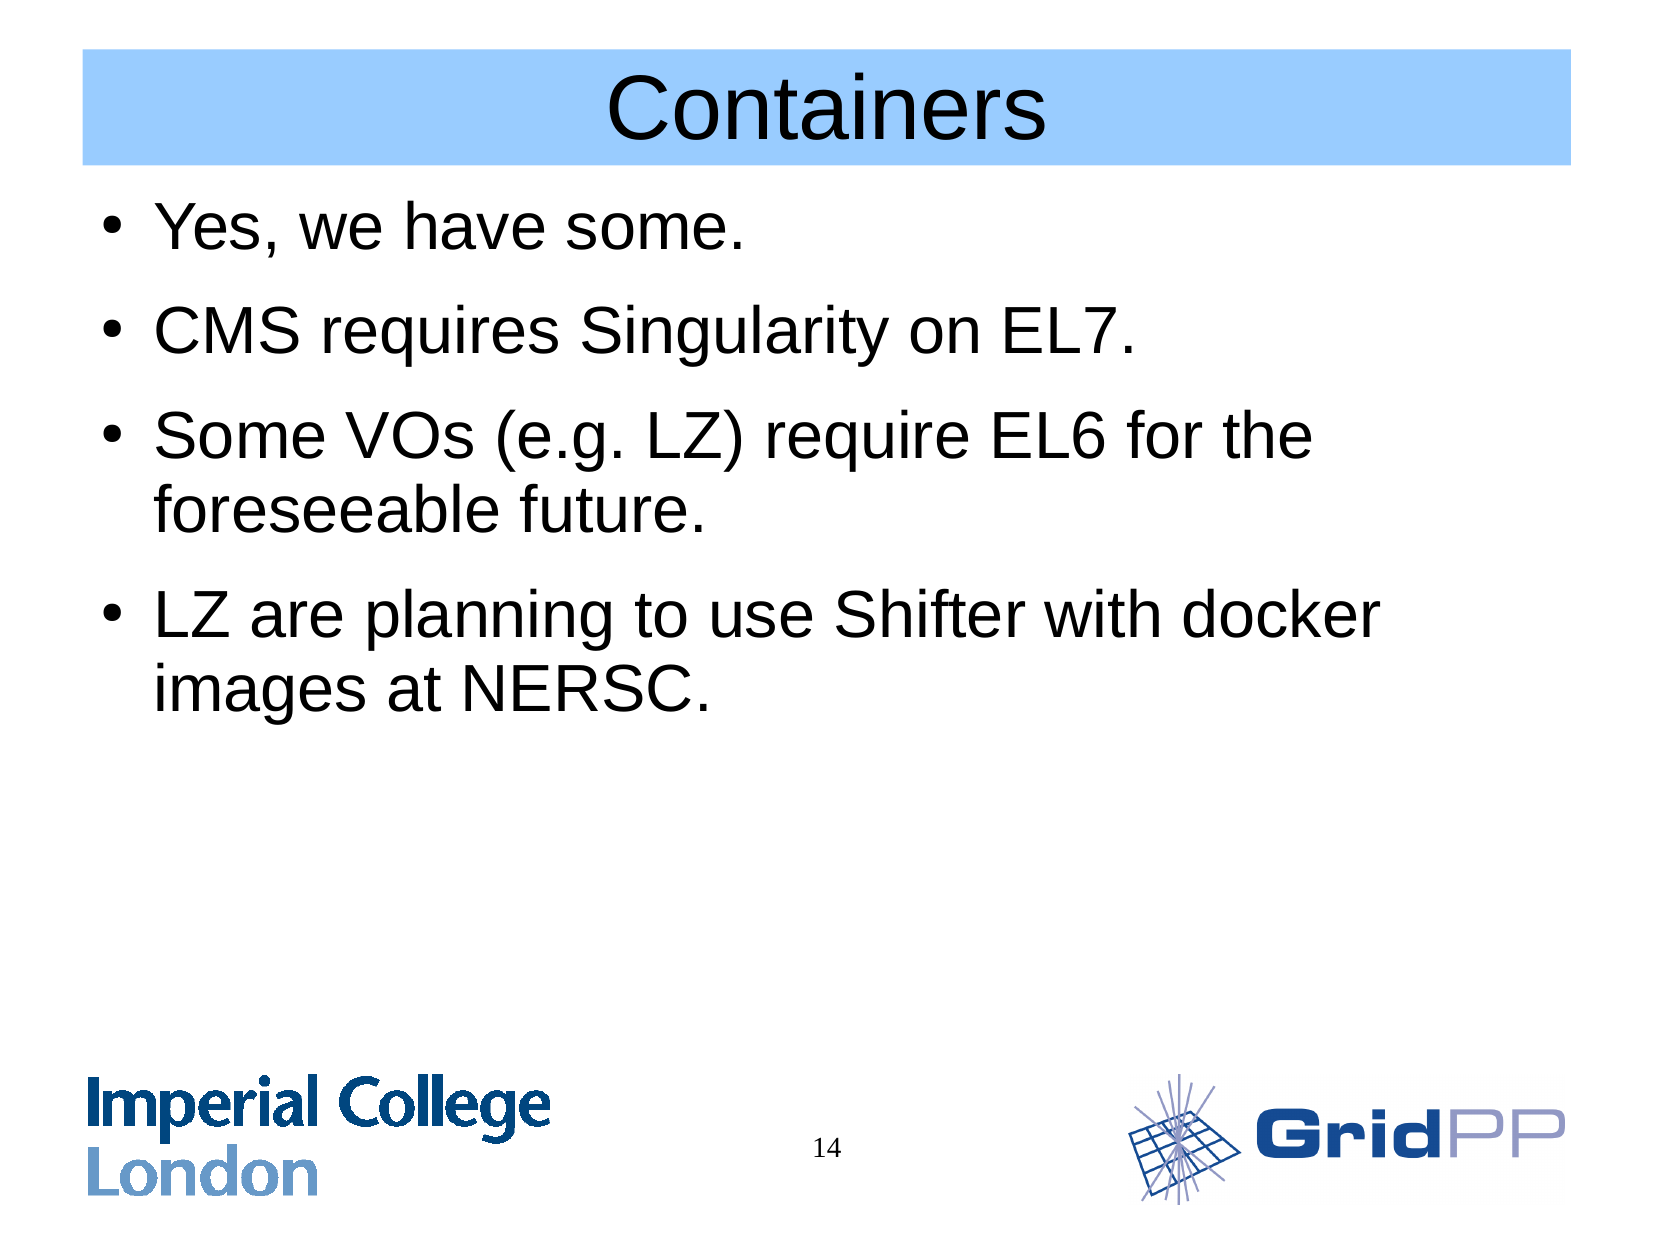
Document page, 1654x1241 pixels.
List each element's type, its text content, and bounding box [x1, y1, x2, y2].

picture [88, 1075, 550, 1196]
picture [1128, 1075, 1565, 1205]
list Yes, we have some. CMS requires Singularity on EL7. Some VOs (e.g. LZ) require EL6 for the foreseeable future. LZ are planning to use Shifter with docker images at NERSC. [82, 188, 1571, 1075]
title Containers [82, 49, 1571, 166]
